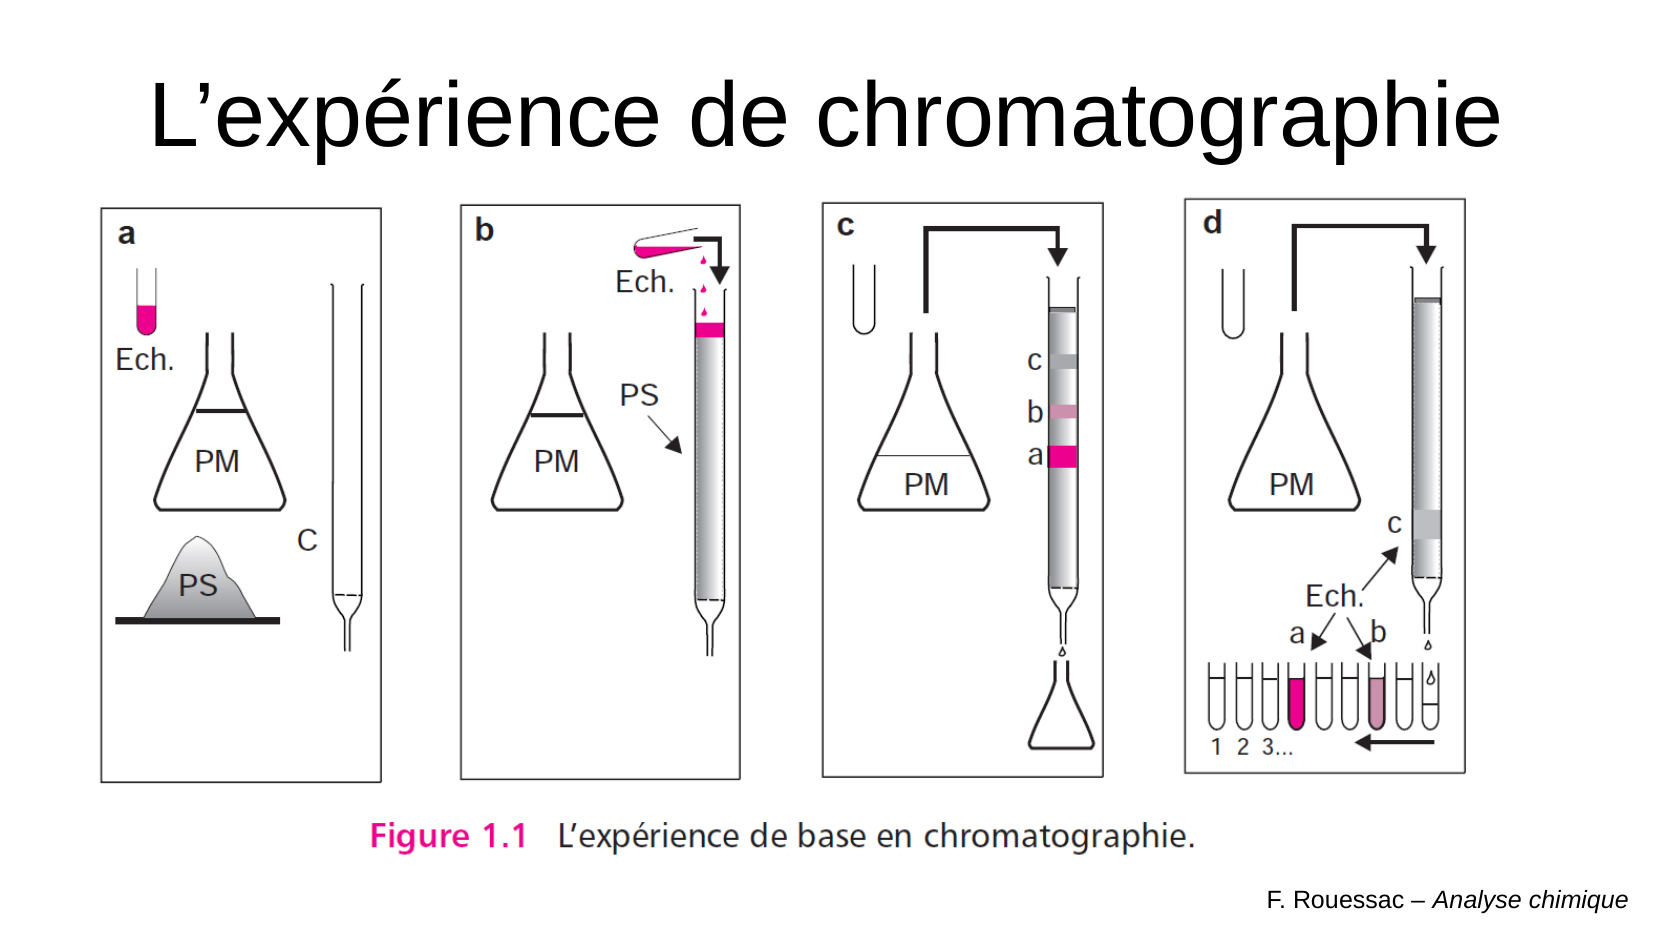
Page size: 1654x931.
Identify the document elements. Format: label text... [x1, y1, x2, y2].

picture [65, 185, 1596, 862]
text_box F. Rouessac – Analyse chimique [1251, 878, 1654, 922]
title L’expérience de chromatographie [82, 37, 1571, 185]
